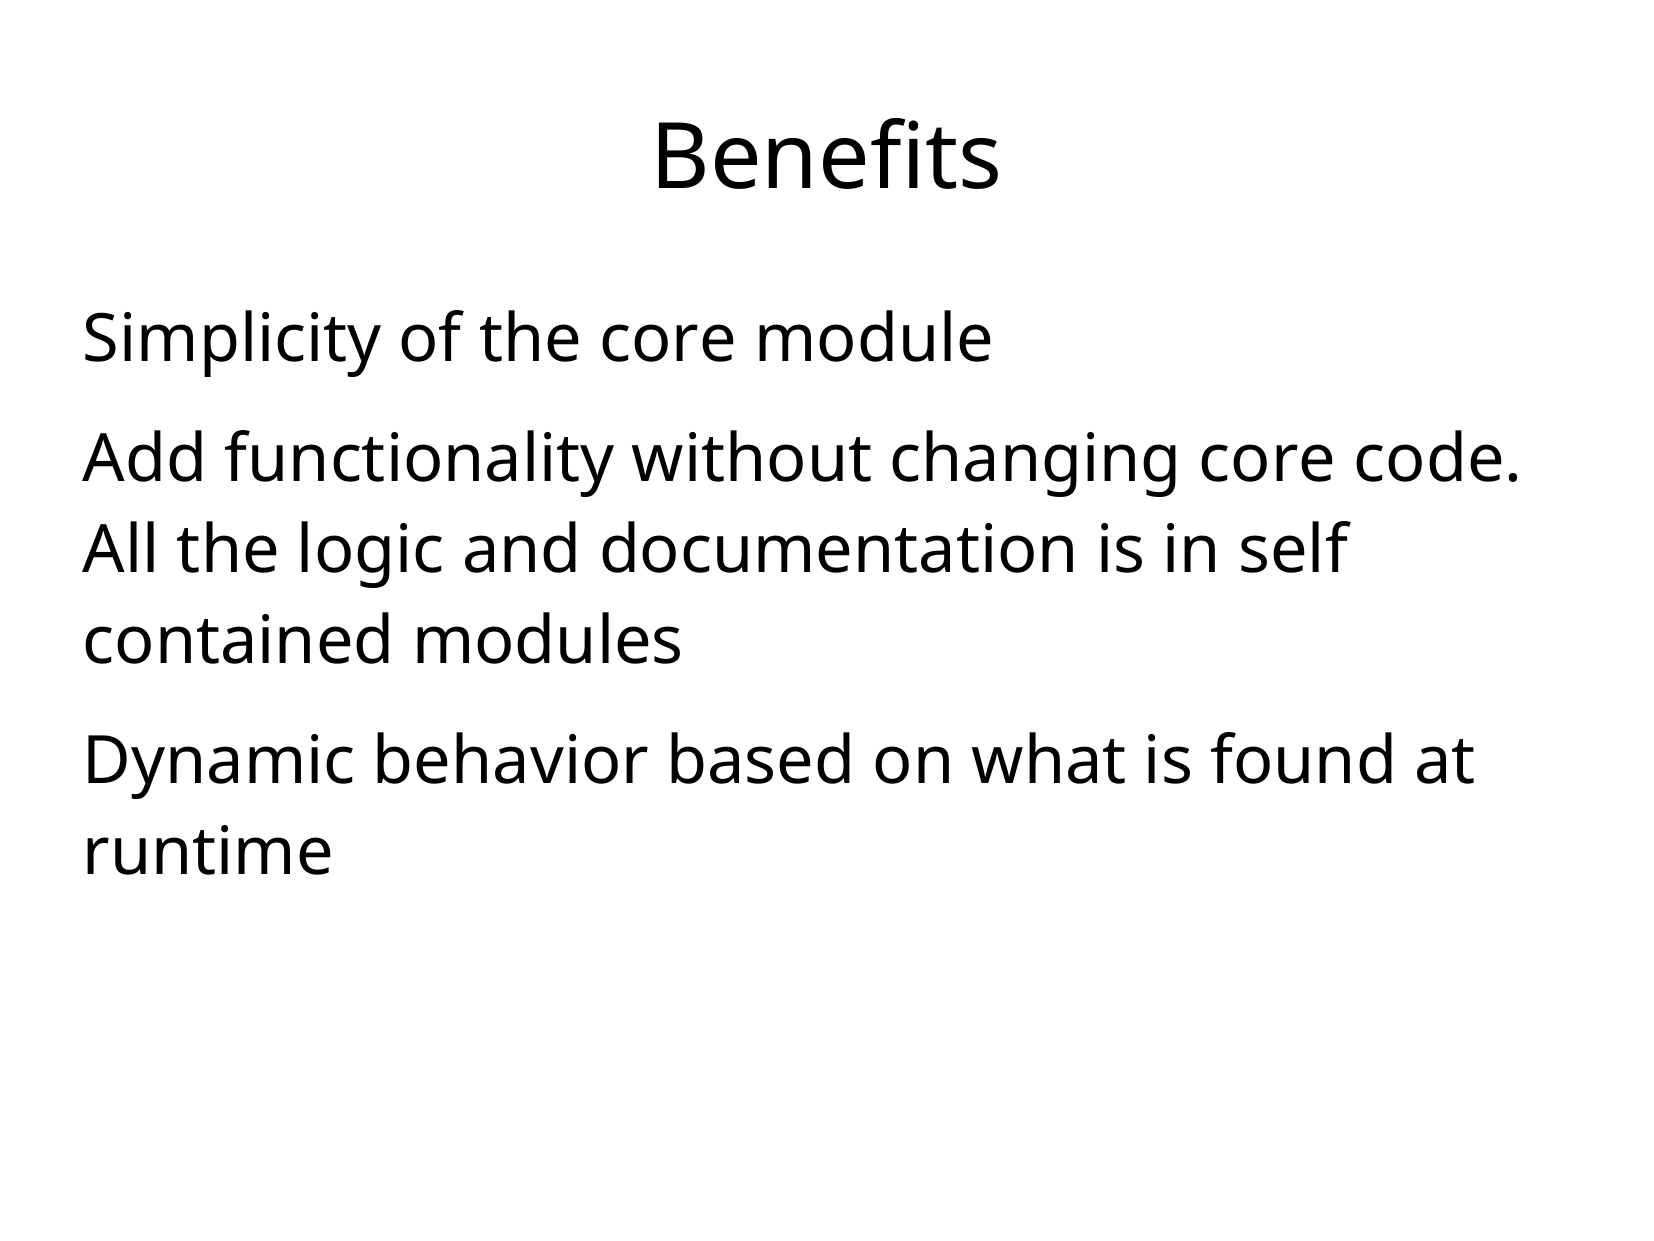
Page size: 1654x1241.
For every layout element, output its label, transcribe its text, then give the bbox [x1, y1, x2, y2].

list Simplicity of the core module Add functionality without changing core code. All the logic and documentation is in self contained modules Dynamic behavior based on what is found at runtime [82, 290, 1571, 1109]
title Benefits [82, 49, 1571, 257]
